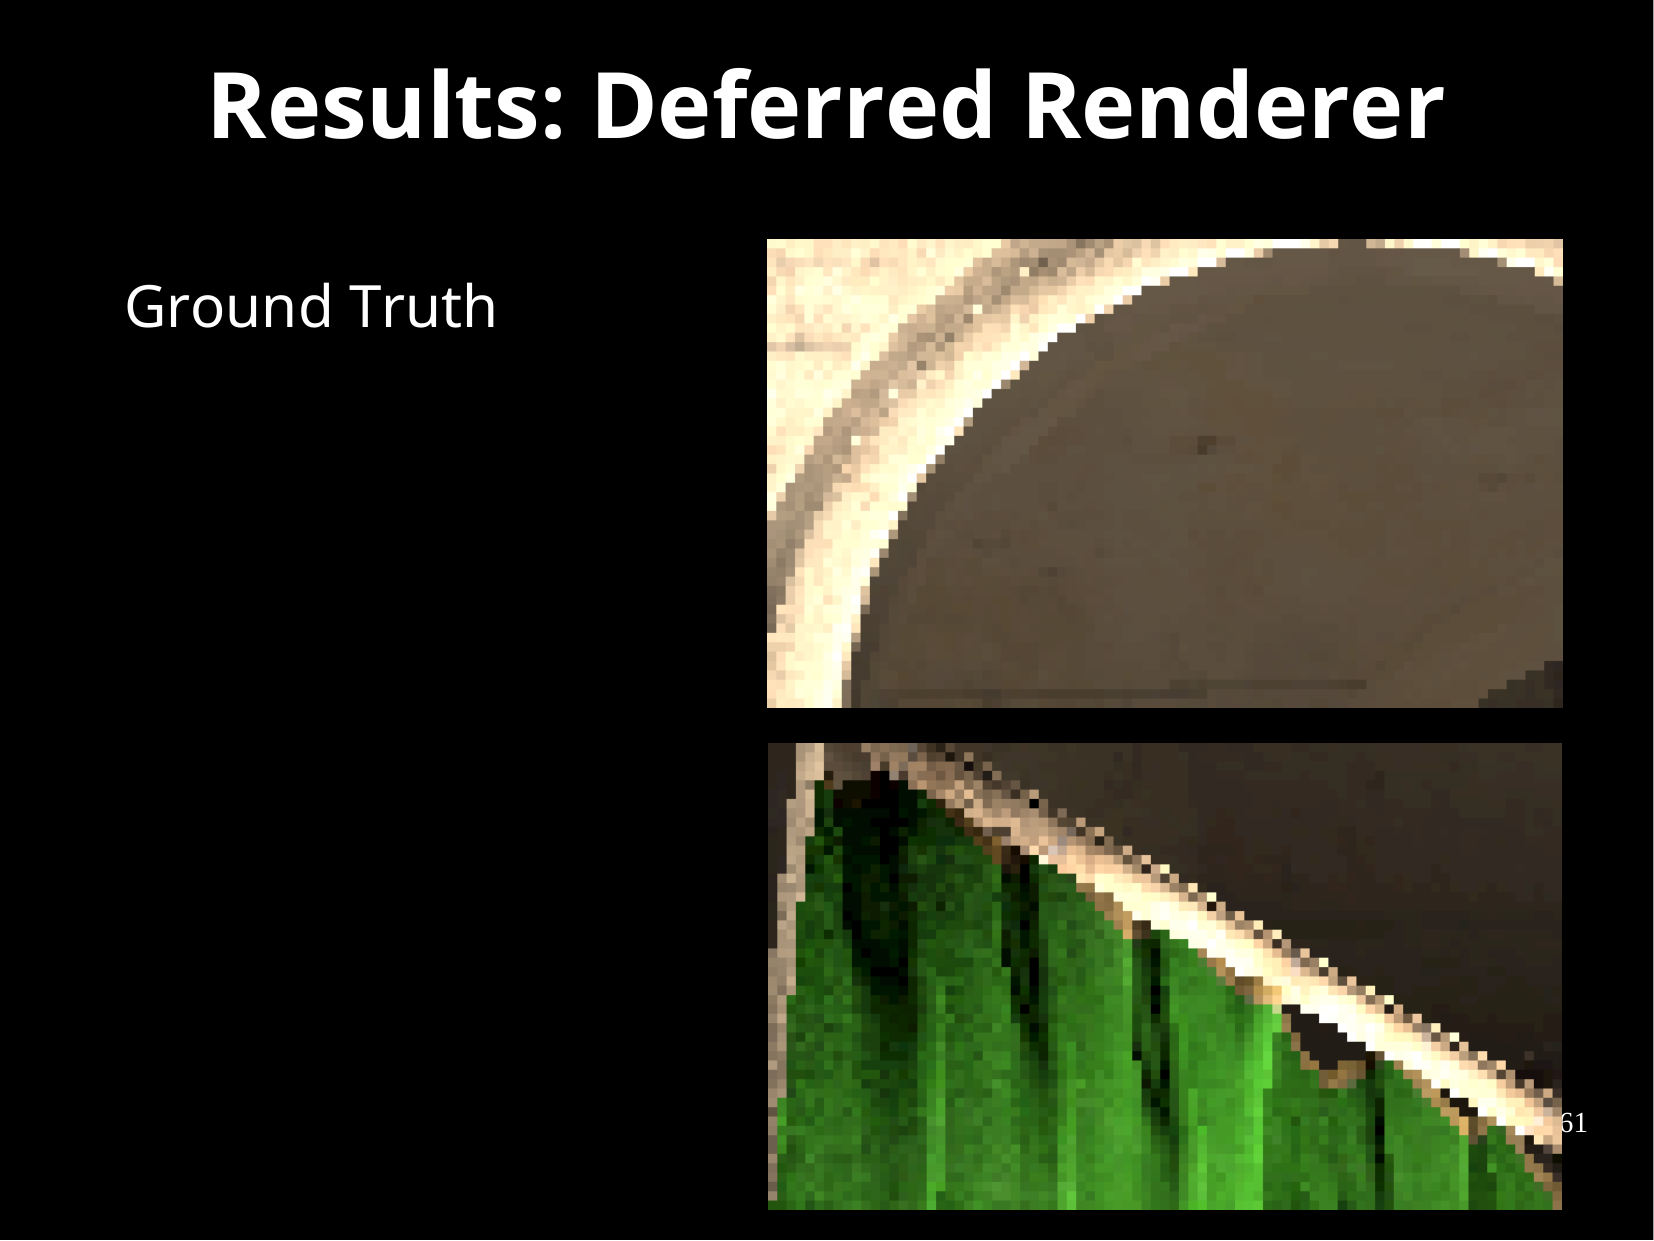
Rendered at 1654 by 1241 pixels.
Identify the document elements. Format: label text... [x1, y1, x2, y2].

picture [768, 743, 1562, 1210]
list Ground Truth [53, 265, 758, 1103]
title Results: Deferred Renderer [0, 0, 1654, 207]
picture [767, 239, 1563, 708]
